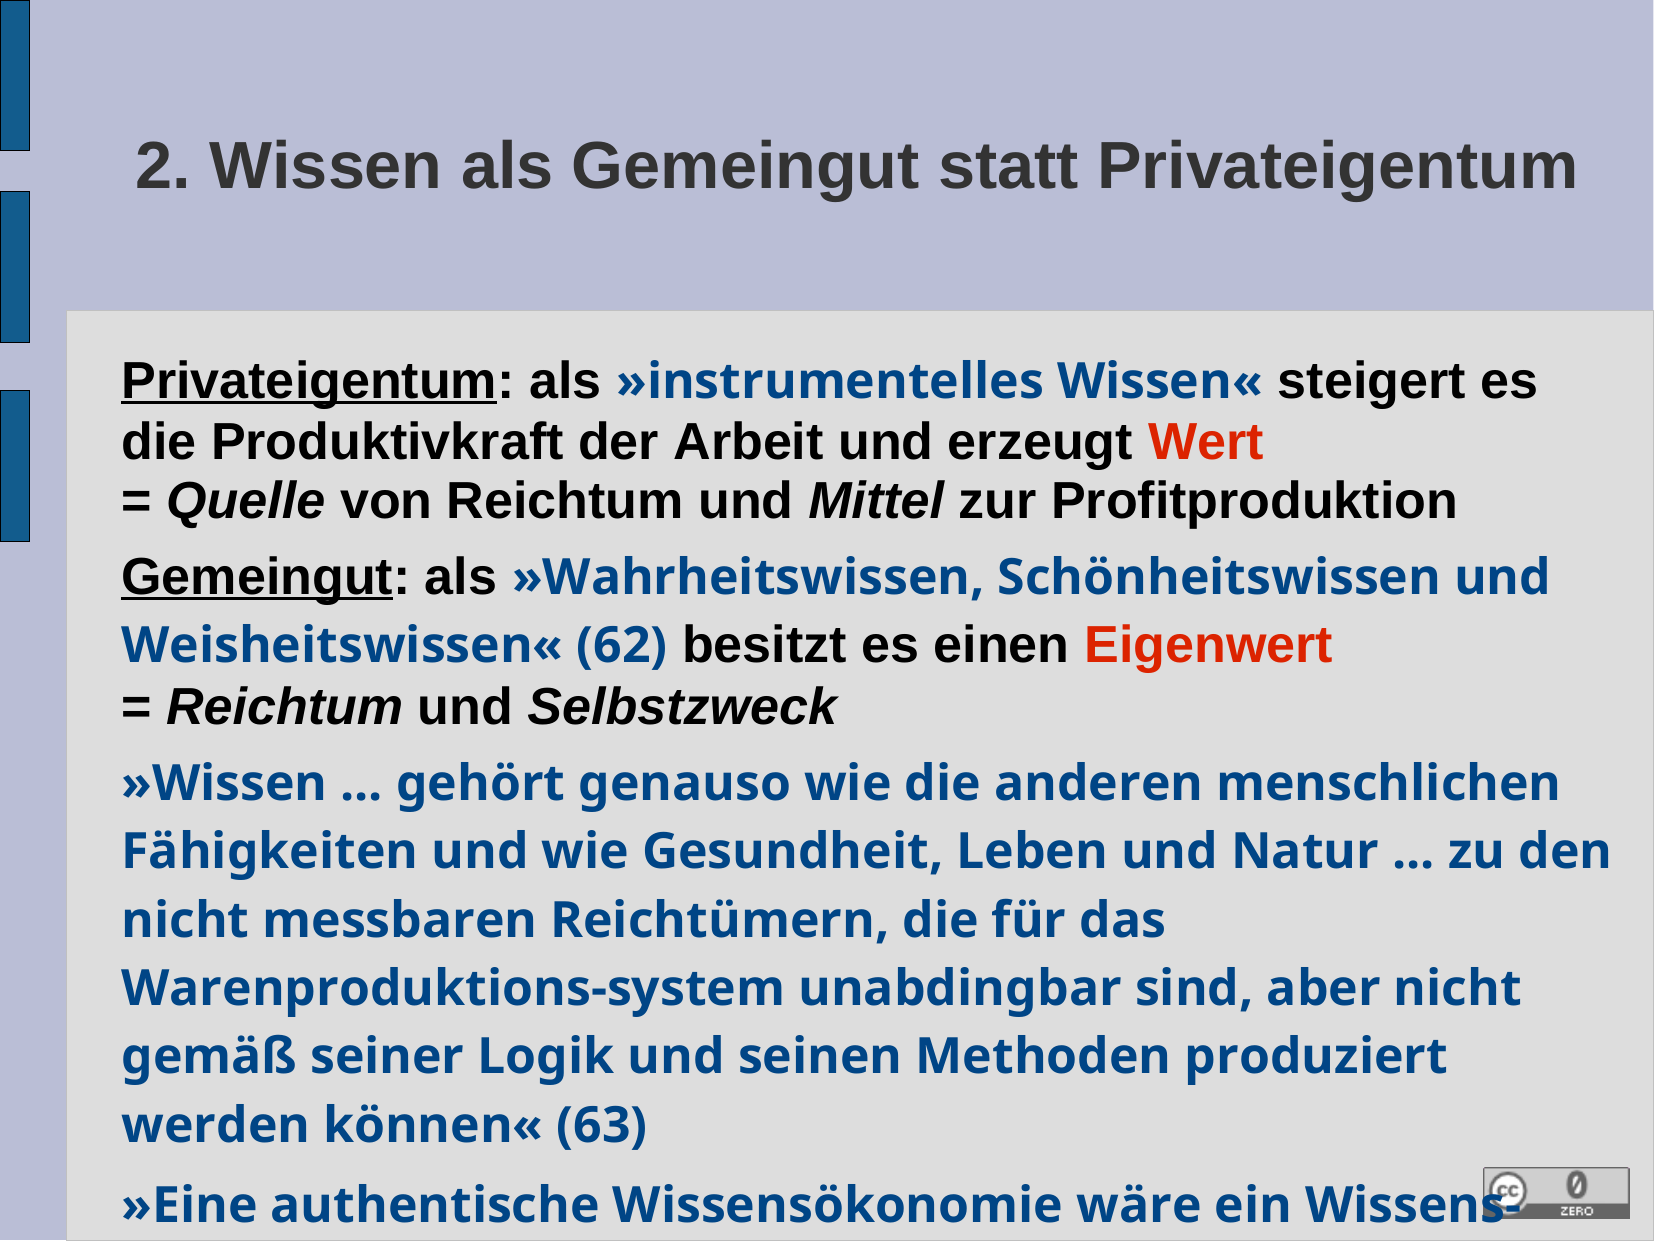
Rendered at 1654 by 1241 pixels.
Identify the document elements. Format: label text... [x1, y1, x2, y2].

list Privateigentum: als »instrumentelles Wissen« steigert es die Produktivkraft der Arbeit und erzeugt Wert = Quelle von Reichtum und Mittel zur Profitproduktion Gemeingut: als »Wahrheitswissen, Schönheitswissen und Weisheitswissen« (62) besitzt es einen Eigenwert = Reichtum und Selbstzweck »Wissen ... gehört genauso wie die anderen menschlichen Fähigkeiten und wie Gesundheit, Leben und Natur ... zu den nicht messbaren Reichtümern, die für das Warenproduktions-system unabdingbar sind, aber nicht gemäß seiner Logik und seinen Methoden produziert werden können« (63) »Eine authentische Wissensökonomie wäre ein Wissens-kommunismus« (11) [121, 344, 1625, 1157]
title 2. Wissen als Gemeingut statt Privateigentum [121, 61, 1595, 269]
picture [1483, 1206, 1496, 1217]
picture [1483, 1167, 1630, 1219]
